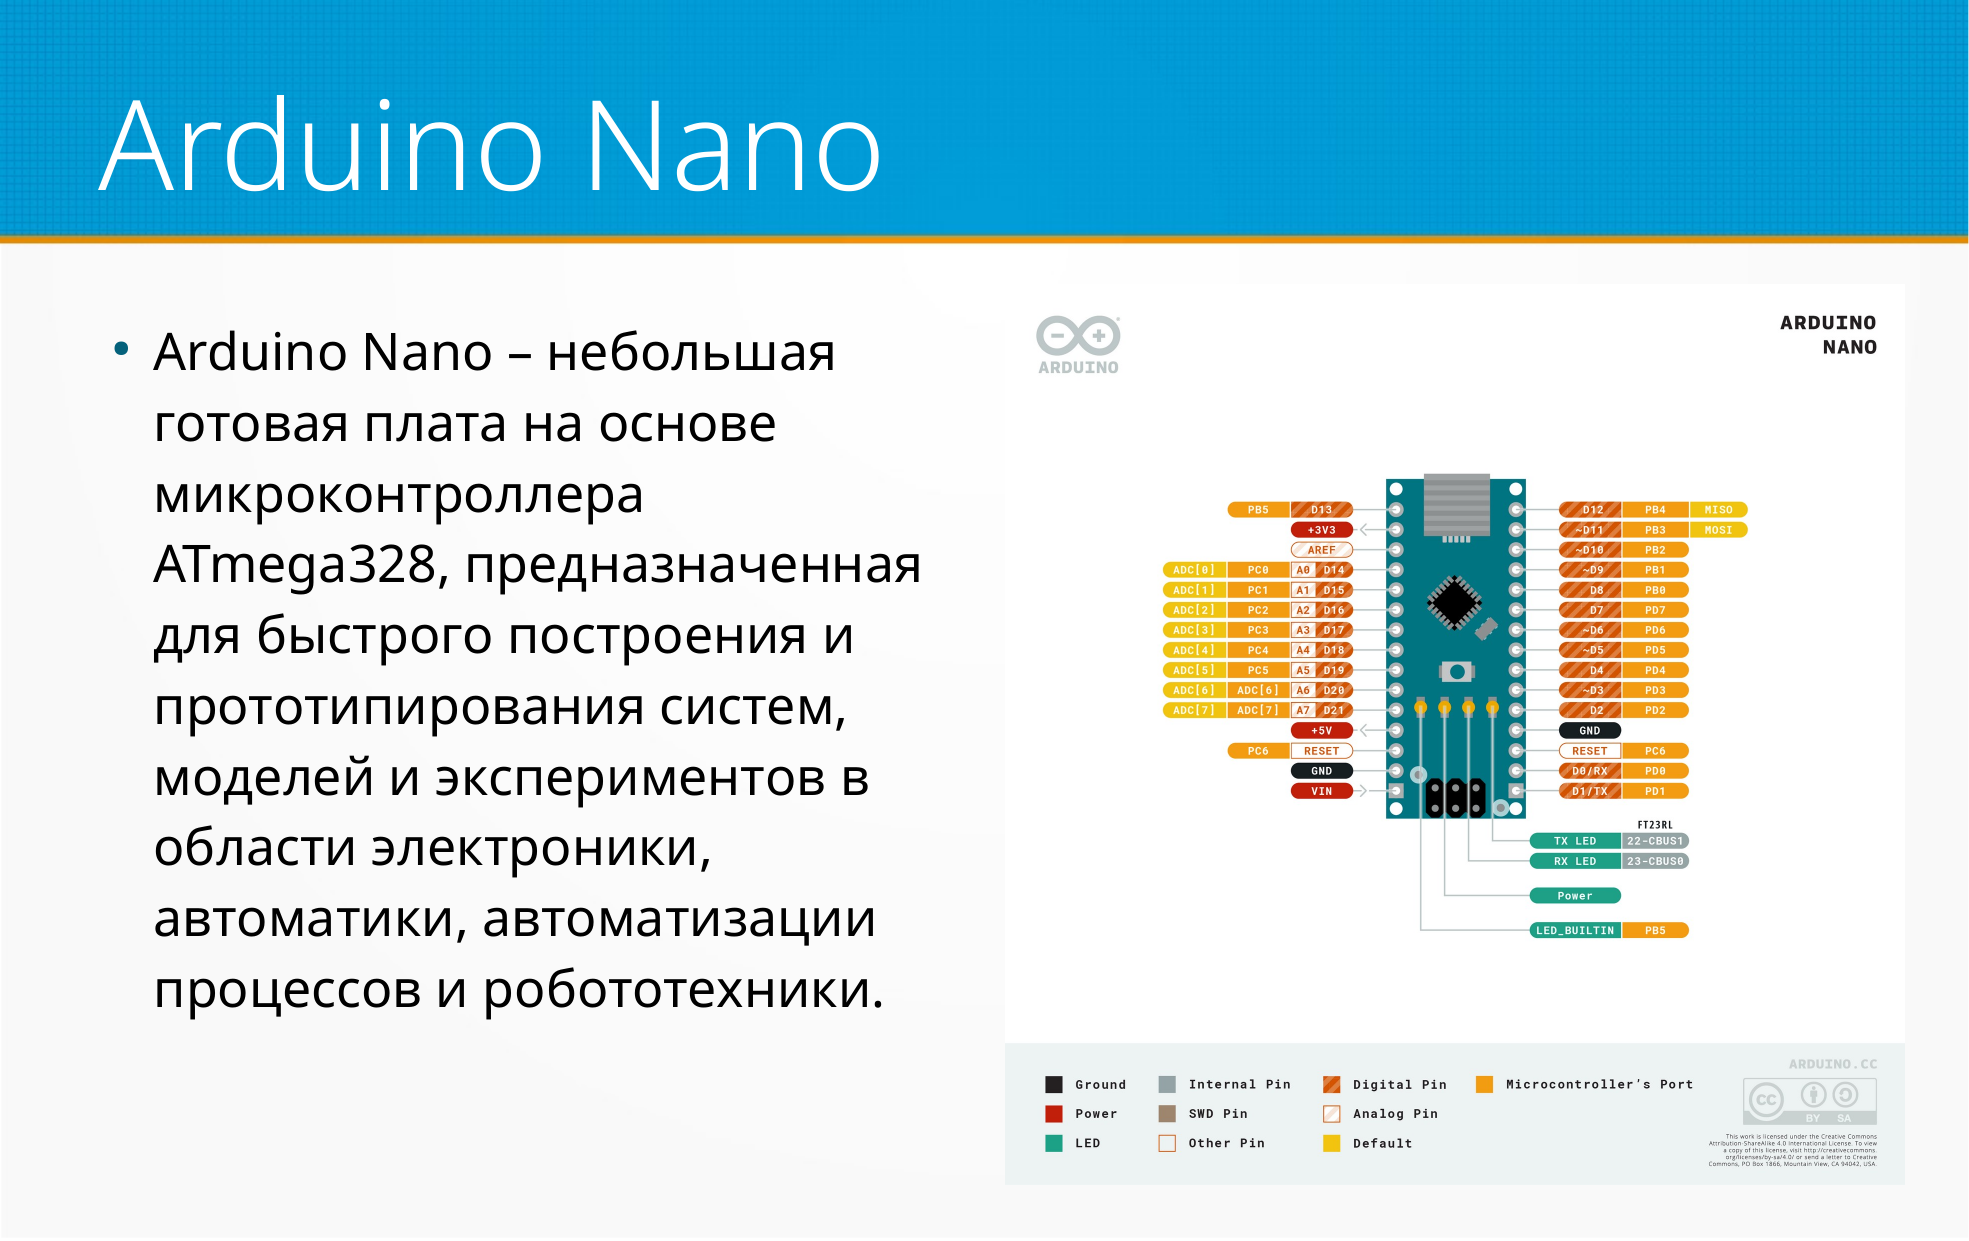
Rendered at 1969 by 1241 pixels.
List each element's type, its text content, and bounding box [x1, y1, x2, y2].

picture [0, 233, 1969, 1241]
list Arduino Nano – небольшая готовая плата на основе микроконтроллера ATmega328, предназначенная для быстрого построения и прототипирования систем, моделей и экспериментов в области электроники, автоматики, автоматизации процессов и робототехники. [98, 315, 931, 1081]
title Arduino Nano [98, 19, 1870, 227]
